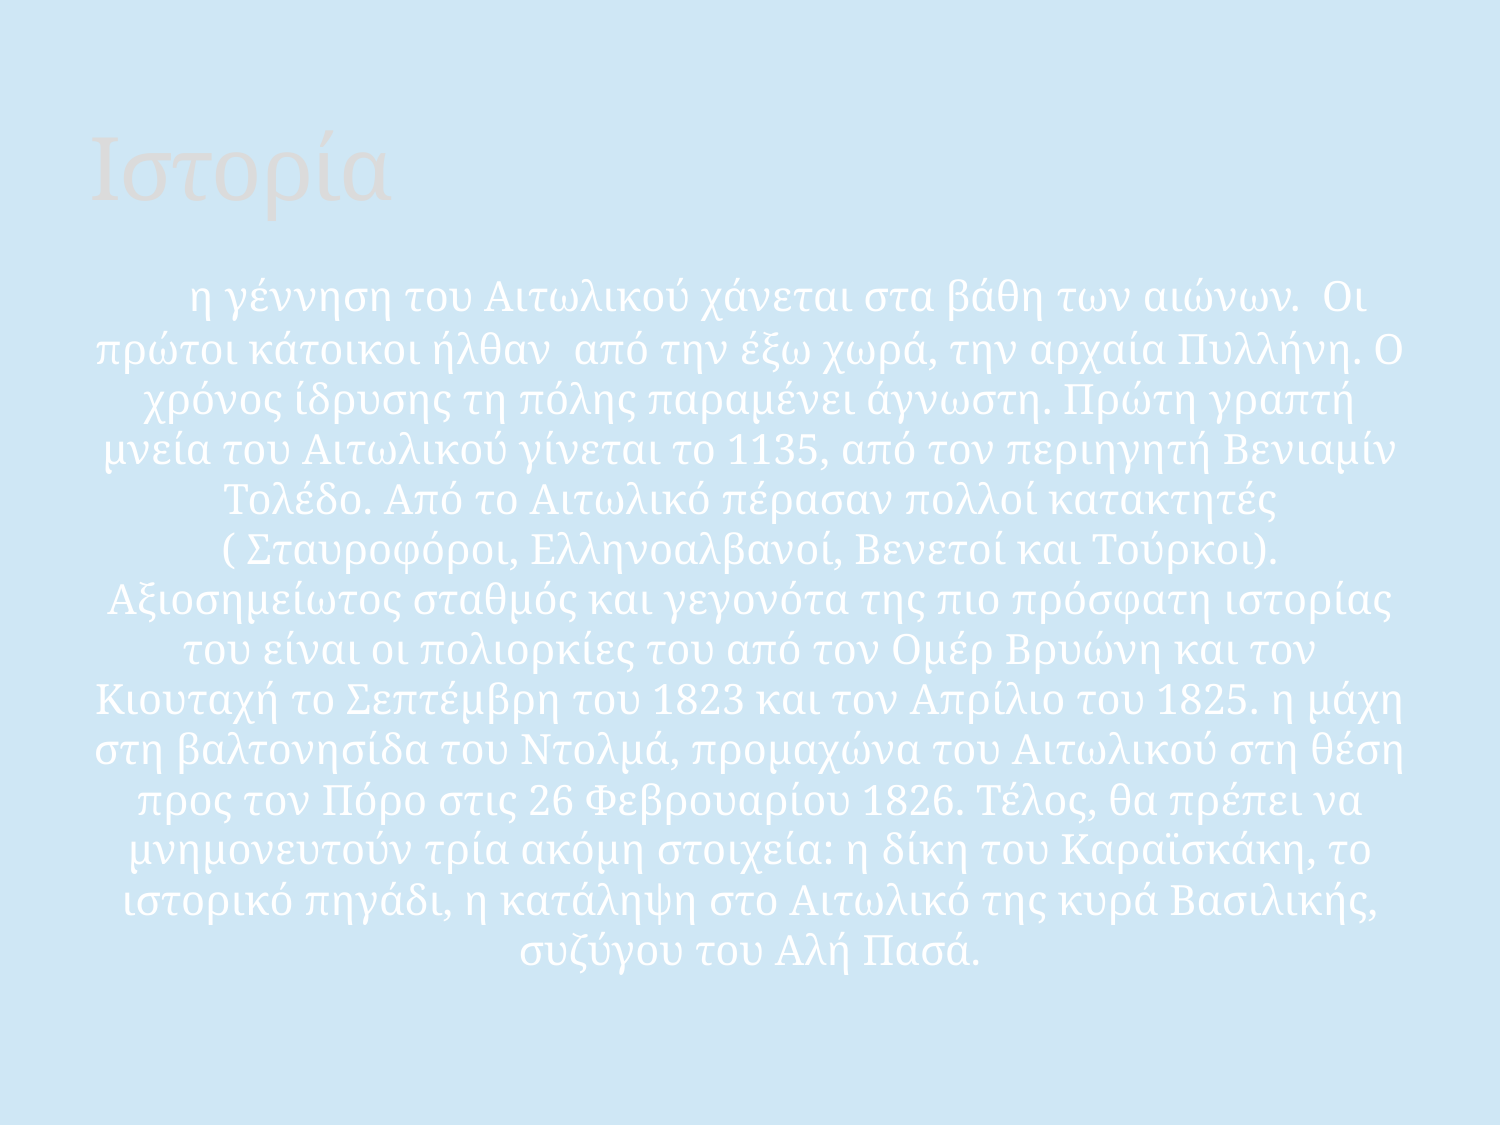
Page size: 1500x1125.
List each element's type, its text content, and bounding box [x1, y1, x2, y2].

list η γέννηση του Αιτωλικού χάνεται στα βάθη των αιώνων. Οι πρώτοι κάτοικοι ήλθαν από την έξω χωρά, την αρχαία Πυλλήνη. Ο χρόνος ίδρυσης τη πόλης παραμένει άγνωστη. Πρώτη γραπτή μνεία του Αιτωλικού γίνεται το 1135, από τον περιηγητή Βενιαμίν Τολέδο. Από το Αιτωλικό πέρασαν πολλοί κατακτητές ( Σταυροφόροι, Ελληνοαλβανοί, Βενετοί και Τούρκοι). Αξιοσημείωτος σταθμός και γεγονότα της πιο πρόσφατη ιστορίας του είναι οι πολιορκίες του από τον Ομέρ Βρυώνη και τον Κιουταχή το Σεπτέμβρη του 1823 και τον Απρίλιο του 1825. η μάχη στη βαλτονησίδα του Ντολμά, προμαχώνα του Αιτωλικού στη θέση προς τον Πόρο στις 26 Φεβρουαρίου 1826. Τέλος, θα πρέπει να μνημονευτούν τρία ακόμη στοιχεία: η δίκη του Καραϊσκάκη, το ιστορικό πηγάδι, η κατάληψη στο Αιτωλικό της κυρά Βασιλικής, συζύγου του Αλή Πασά. [75, 249, 1425, 1000]
title Ιστορία [75, 24, 1425, 225]
